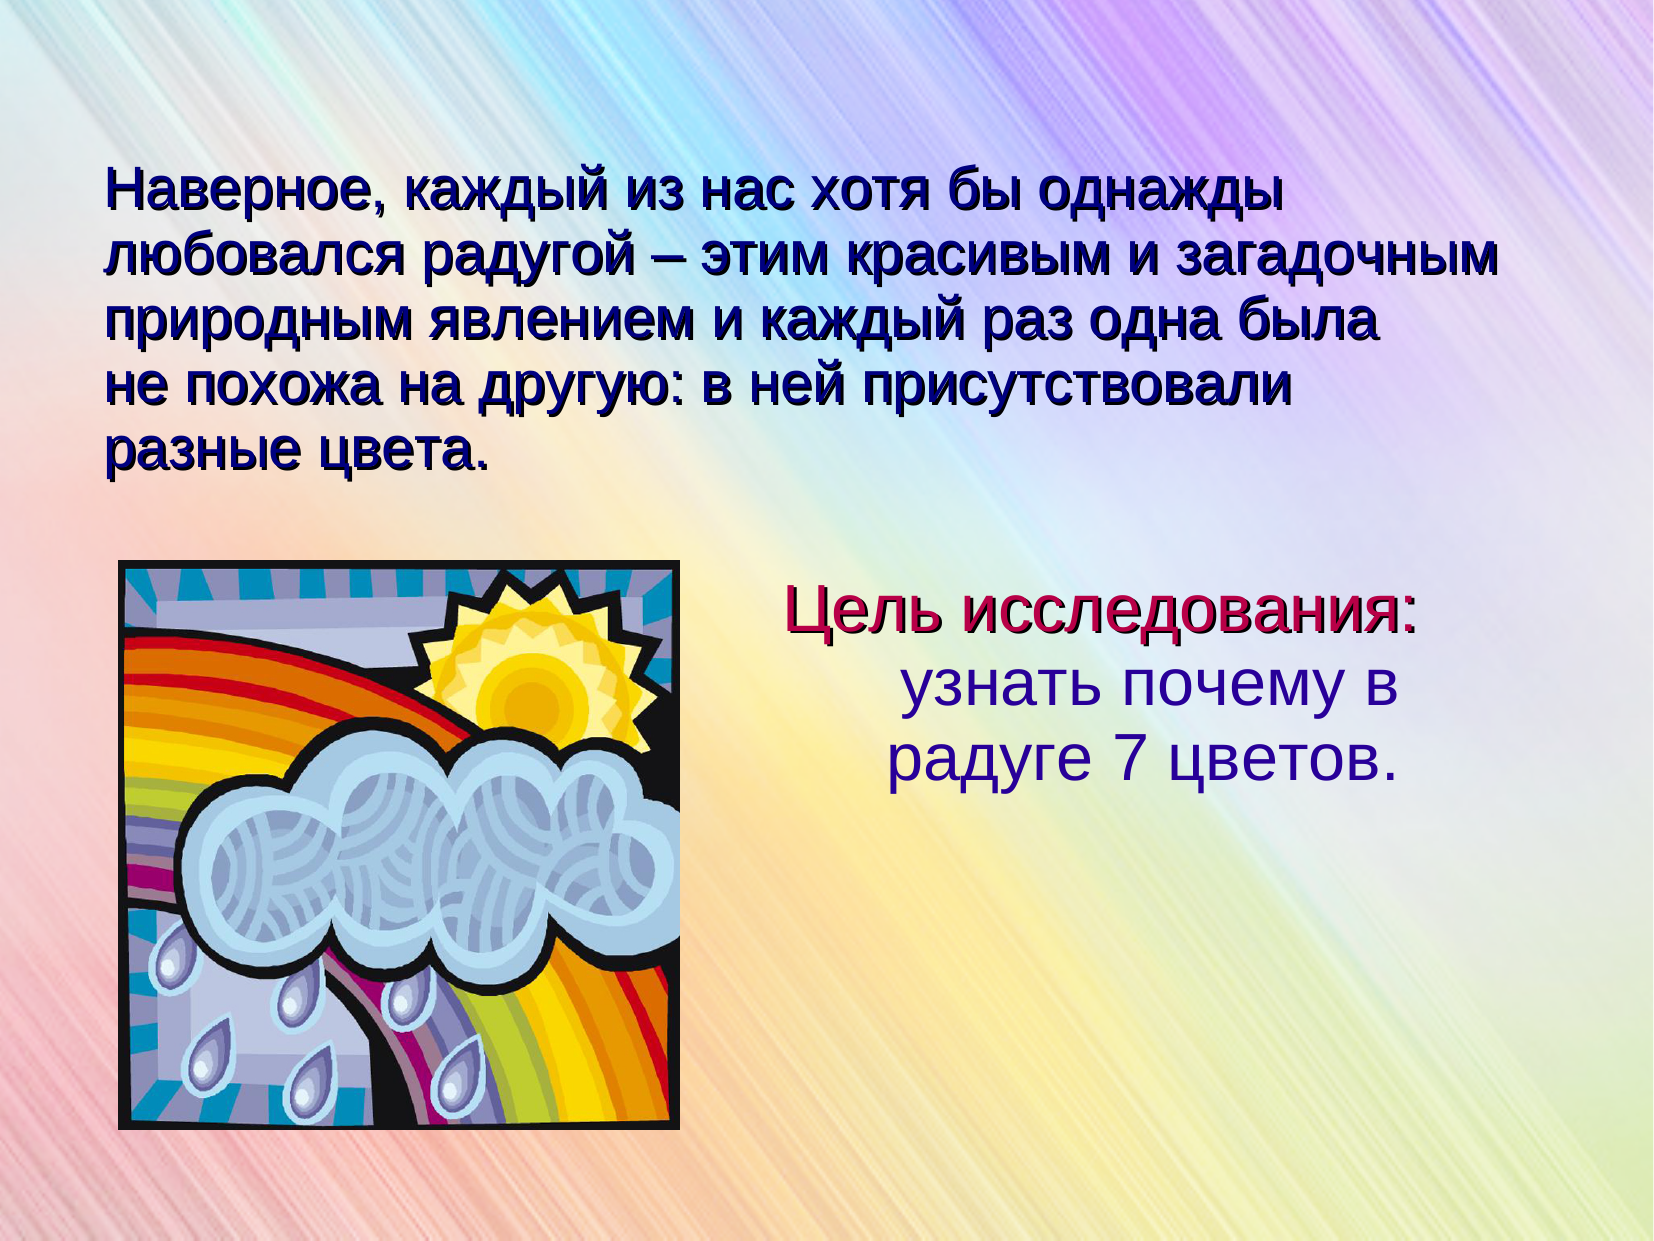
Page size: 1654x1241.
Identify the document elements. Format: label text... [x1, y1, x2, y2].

text_box Наверное, каждый из нас хотя бы однажды любовался радугой – этим красивым и загадочным природным явлением и каждый раз одна была не похожа на другую: в ней присутствовали разные цвета. [88, 147, 1532, 532]
text_box Цель исследования: узнать почему в радуге 7 цветов. [767, 563, 1447, 886]
picture [0, 0, 1654, 1241]
